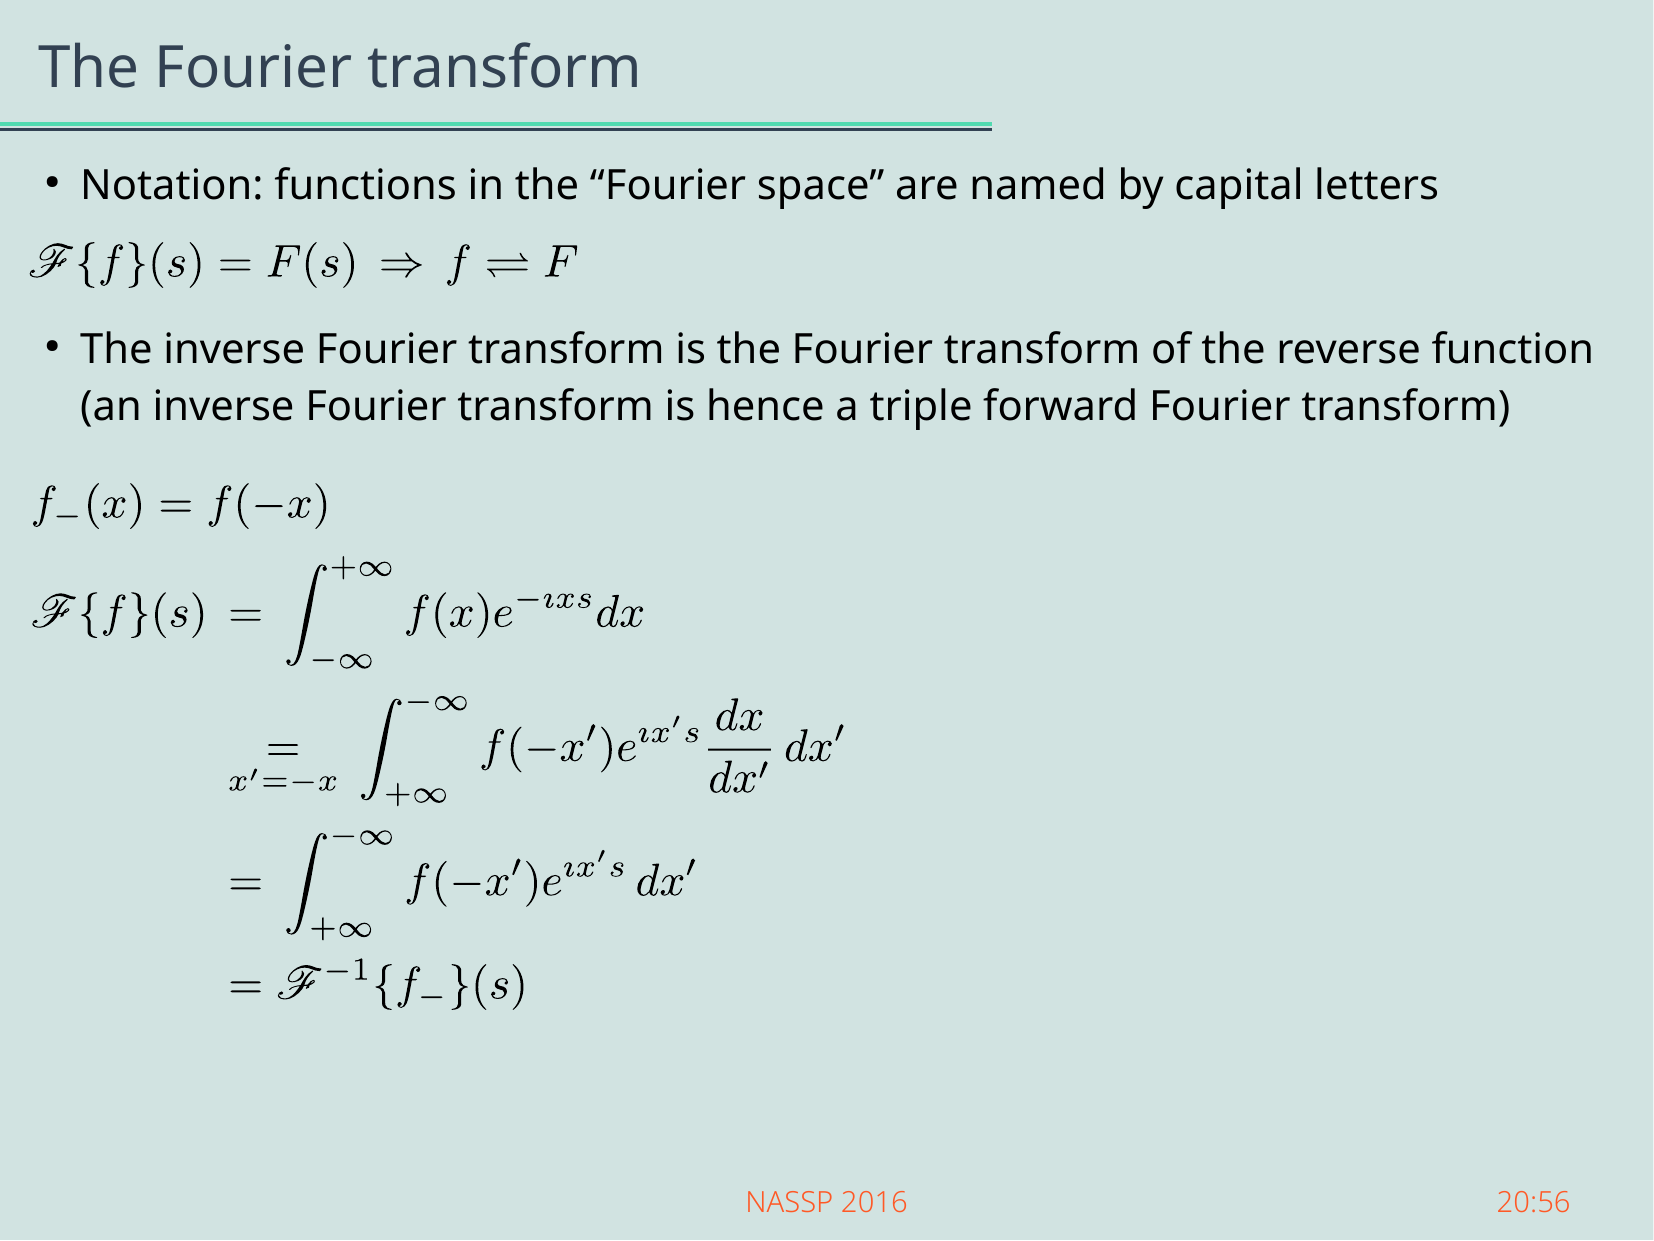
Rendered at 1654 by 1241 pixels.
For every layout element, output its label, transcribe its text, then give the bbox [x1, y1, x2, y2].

text_box [30, 483, 331, 529]
text_box The Fourier transform [23, 17, 1347, 103]
text_box [27, 242, 579, 288]
text_box [30, 555, 845, 1010]
text_box Notation: functions in the “Fourier space” are named by capital letters The inverse Fourier transform is the Fourier transform of the reverse function (an inverse Fourier transform is hence a triple forward Fourier transform) [30, 147, 1637, 1170]
